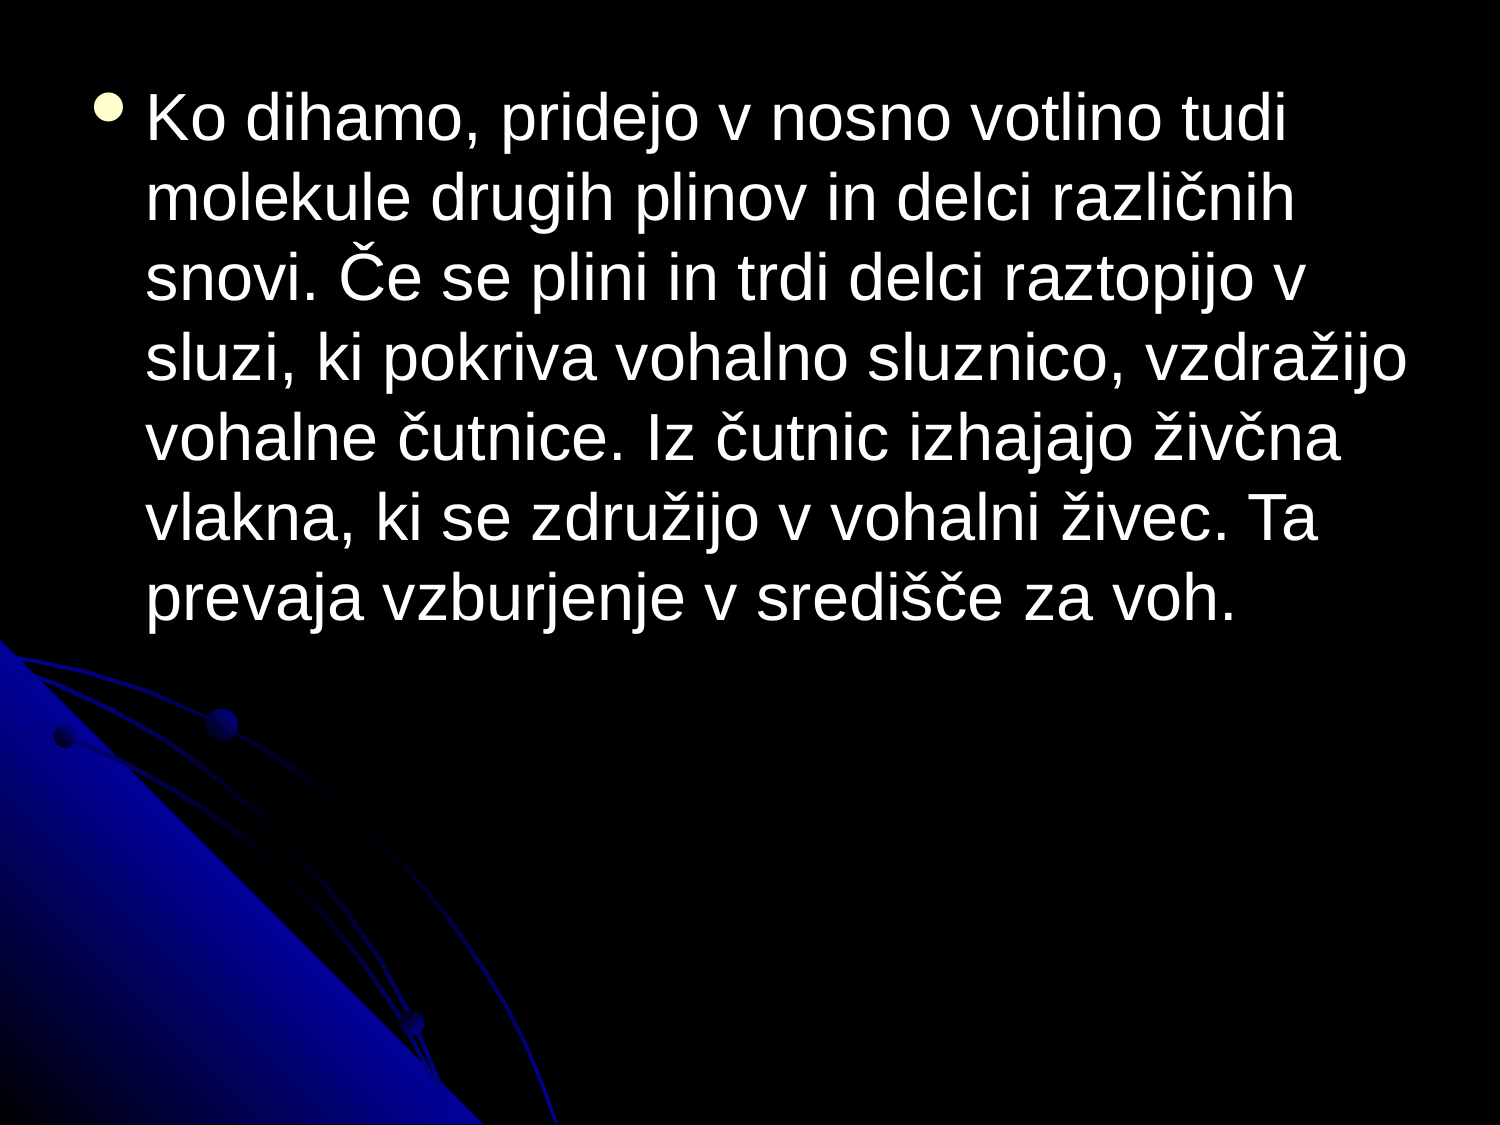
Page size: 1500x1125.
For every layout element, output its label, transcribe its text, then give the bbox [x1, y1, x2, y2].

list Ko dihamo, pridejo v nosno votlino tudi molekule drugih plinov in delci različnih snovi. Če se plini in trdi delci raztopijo v sluzi, ki pokriva vohalno sluznico, vzdražijo vohalne čutnice. Iz čutnic izhajajo živčna vlakna, ki se združijo v vohalni živec. Ta prevaja vzburjenje v središče za voh. [75, 66, 1425, 720]
